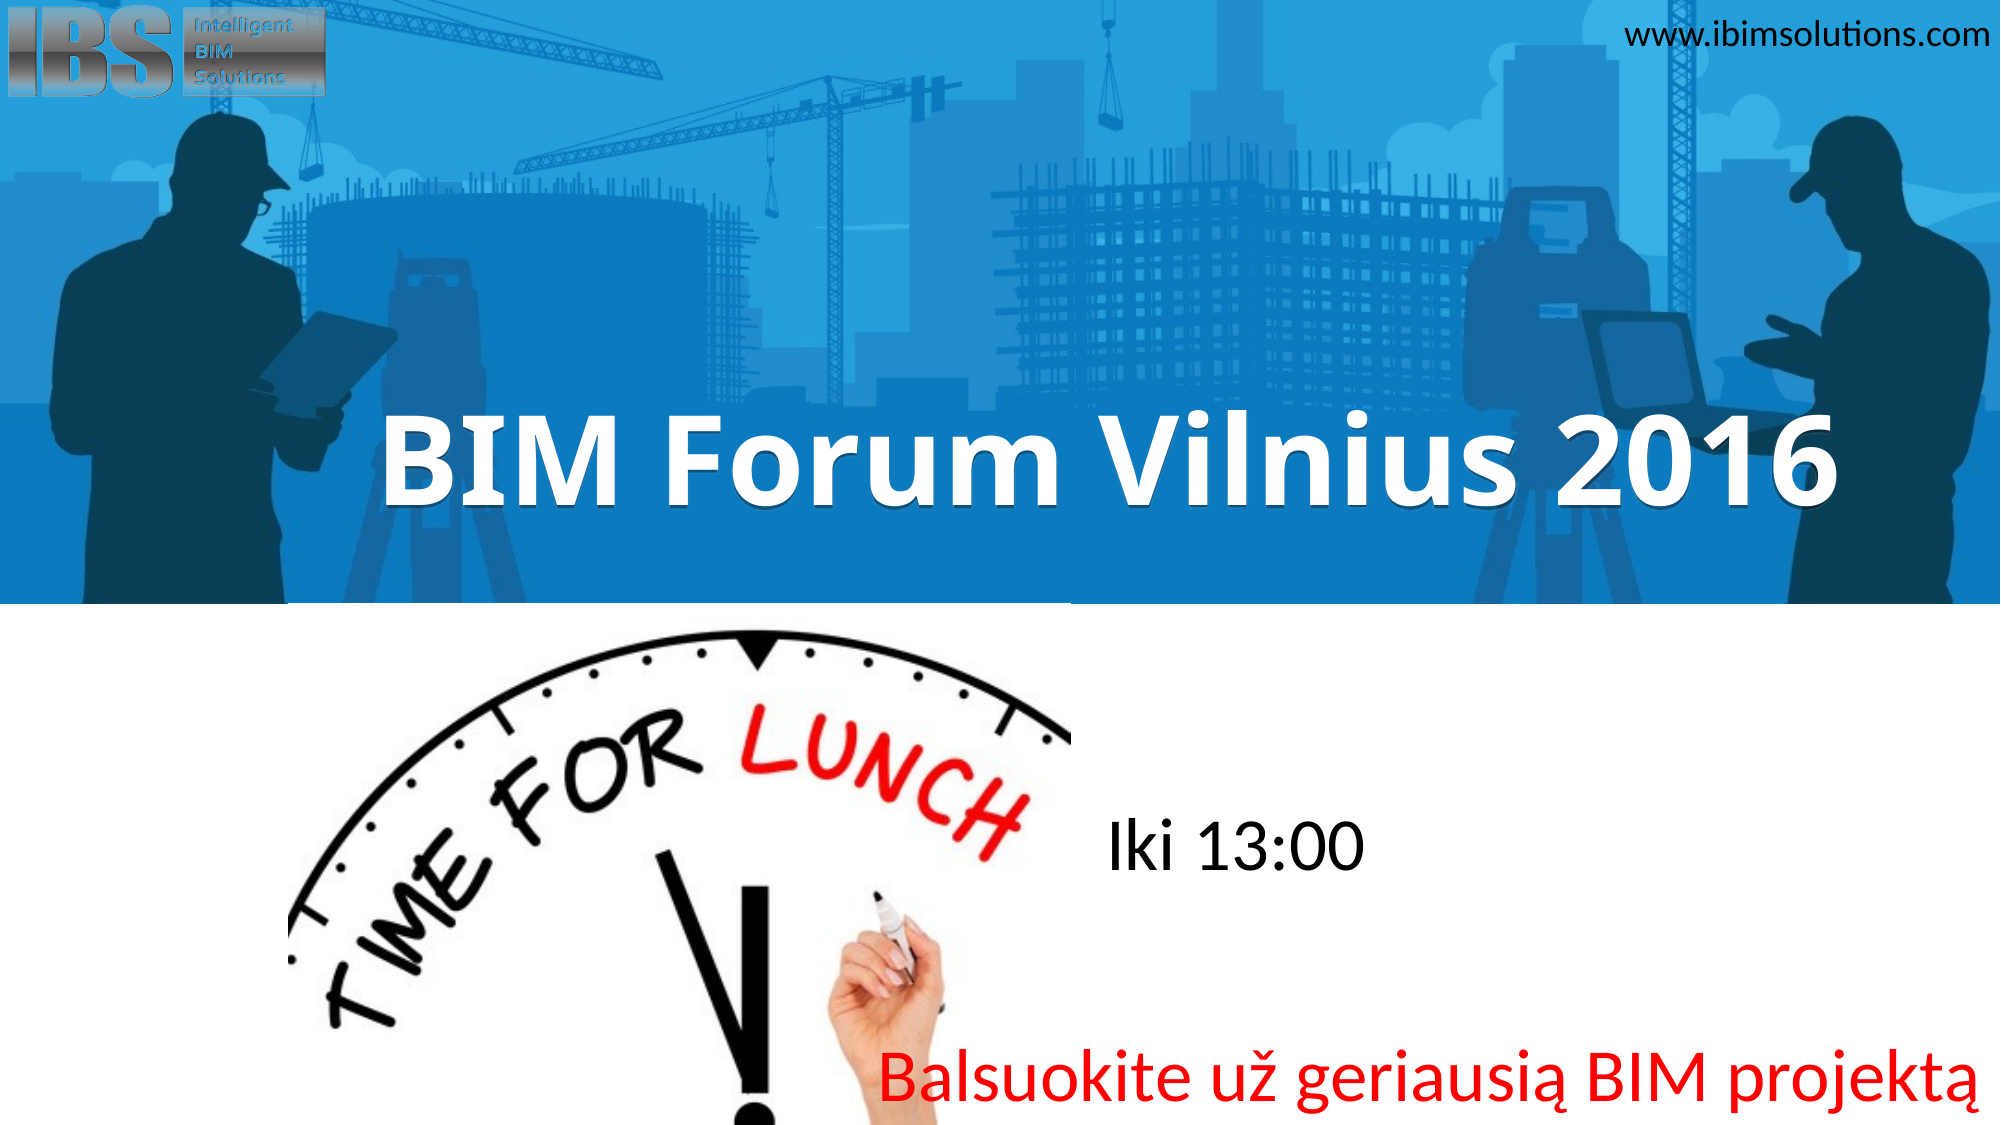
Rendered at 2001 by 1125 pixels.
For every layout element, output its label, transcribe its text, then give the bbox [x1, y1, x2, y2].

text_box Iki 13:00 [1091, 787, 1686, 894]
text_box www.ibimsolutions.com [1609, 0, 2000, 64]
picture [1772, 319, 1782, 326]
text_box BIM Forum Vilnius 2016 [360, 384, 1861, 540]
picture [0, 0, 2000, 1125]
text_box Balsuokite už geriausią BIM projektą [862, 1018, 2000, 1125]
picture [1841, 283, 1852, 291]
